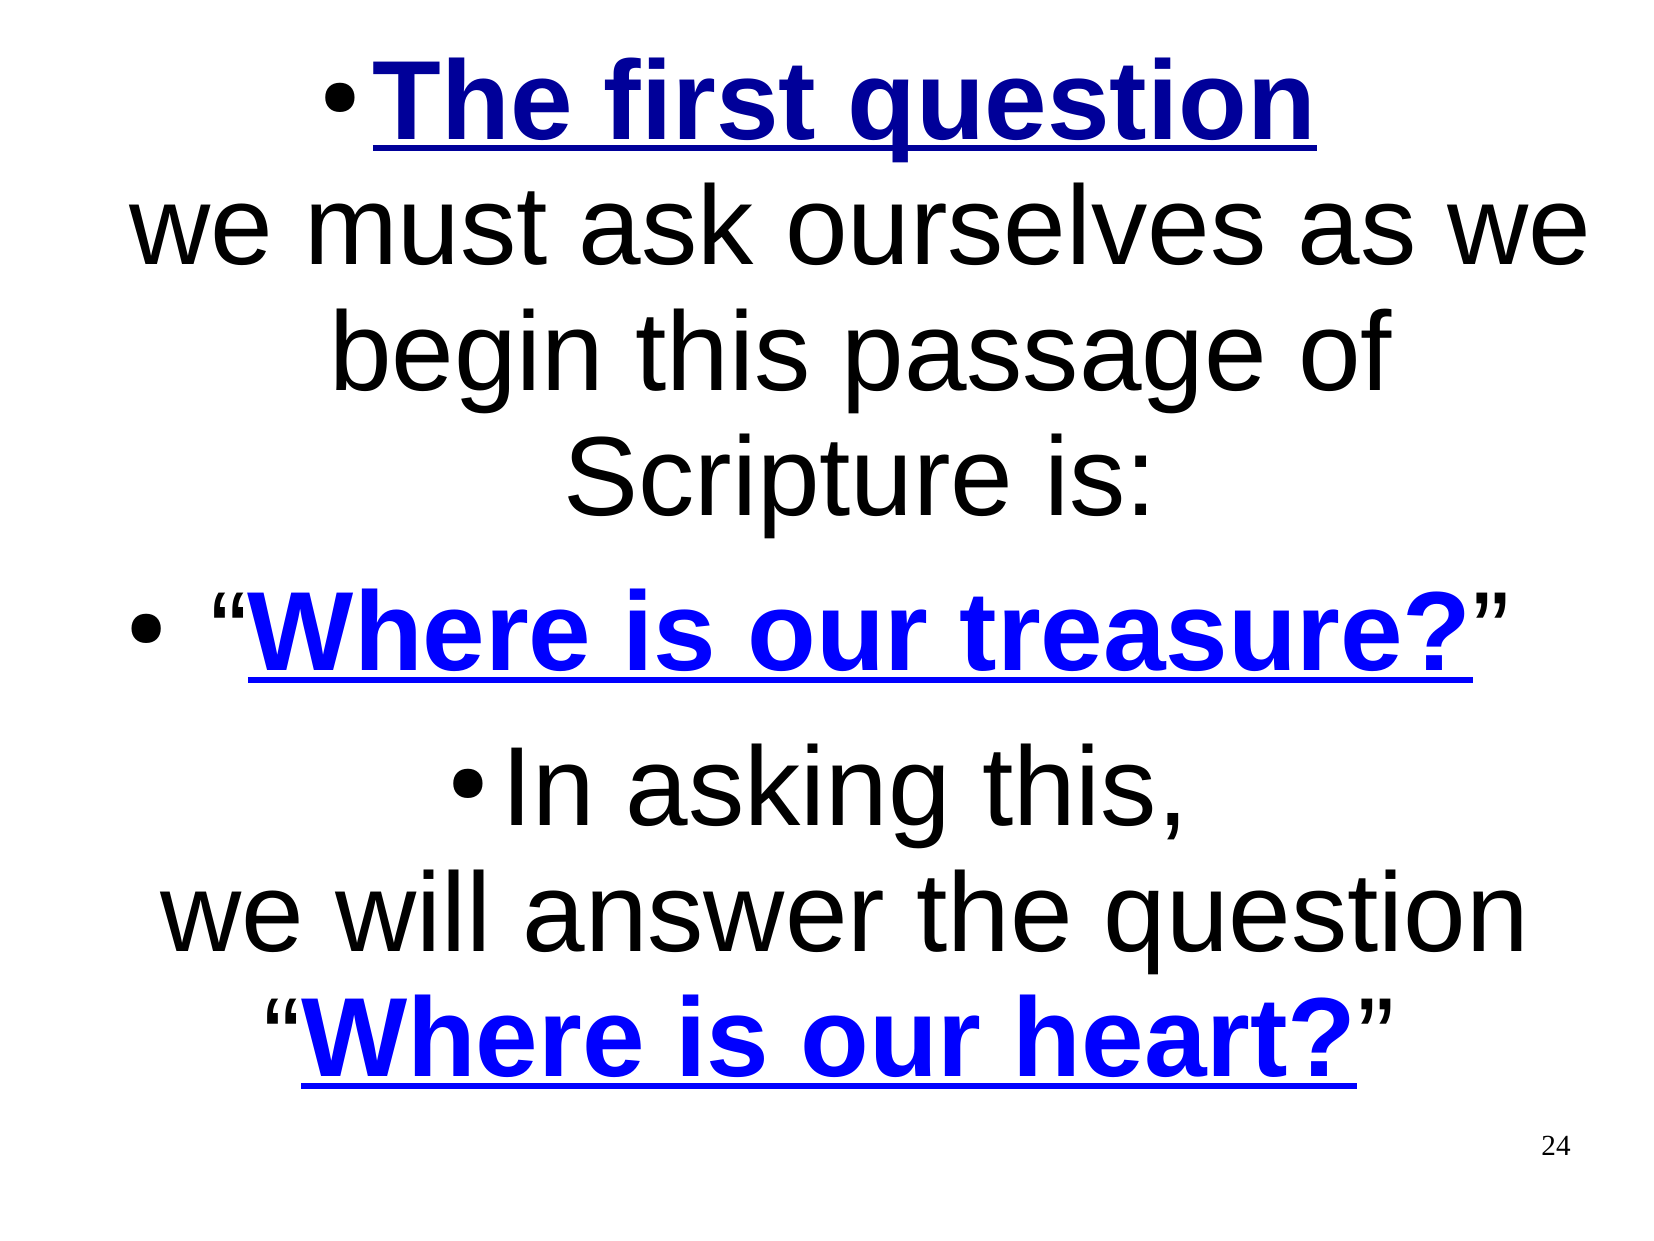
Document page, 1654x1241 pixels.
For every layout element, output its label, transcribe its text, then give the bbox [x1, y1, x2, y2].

list The first question we must ask ourselves as we begin this passage of Scripture is: “Where is our treasure?” In asking this, we will answer the question “Where is our heart?” [37, 37, 1613, 1238]
